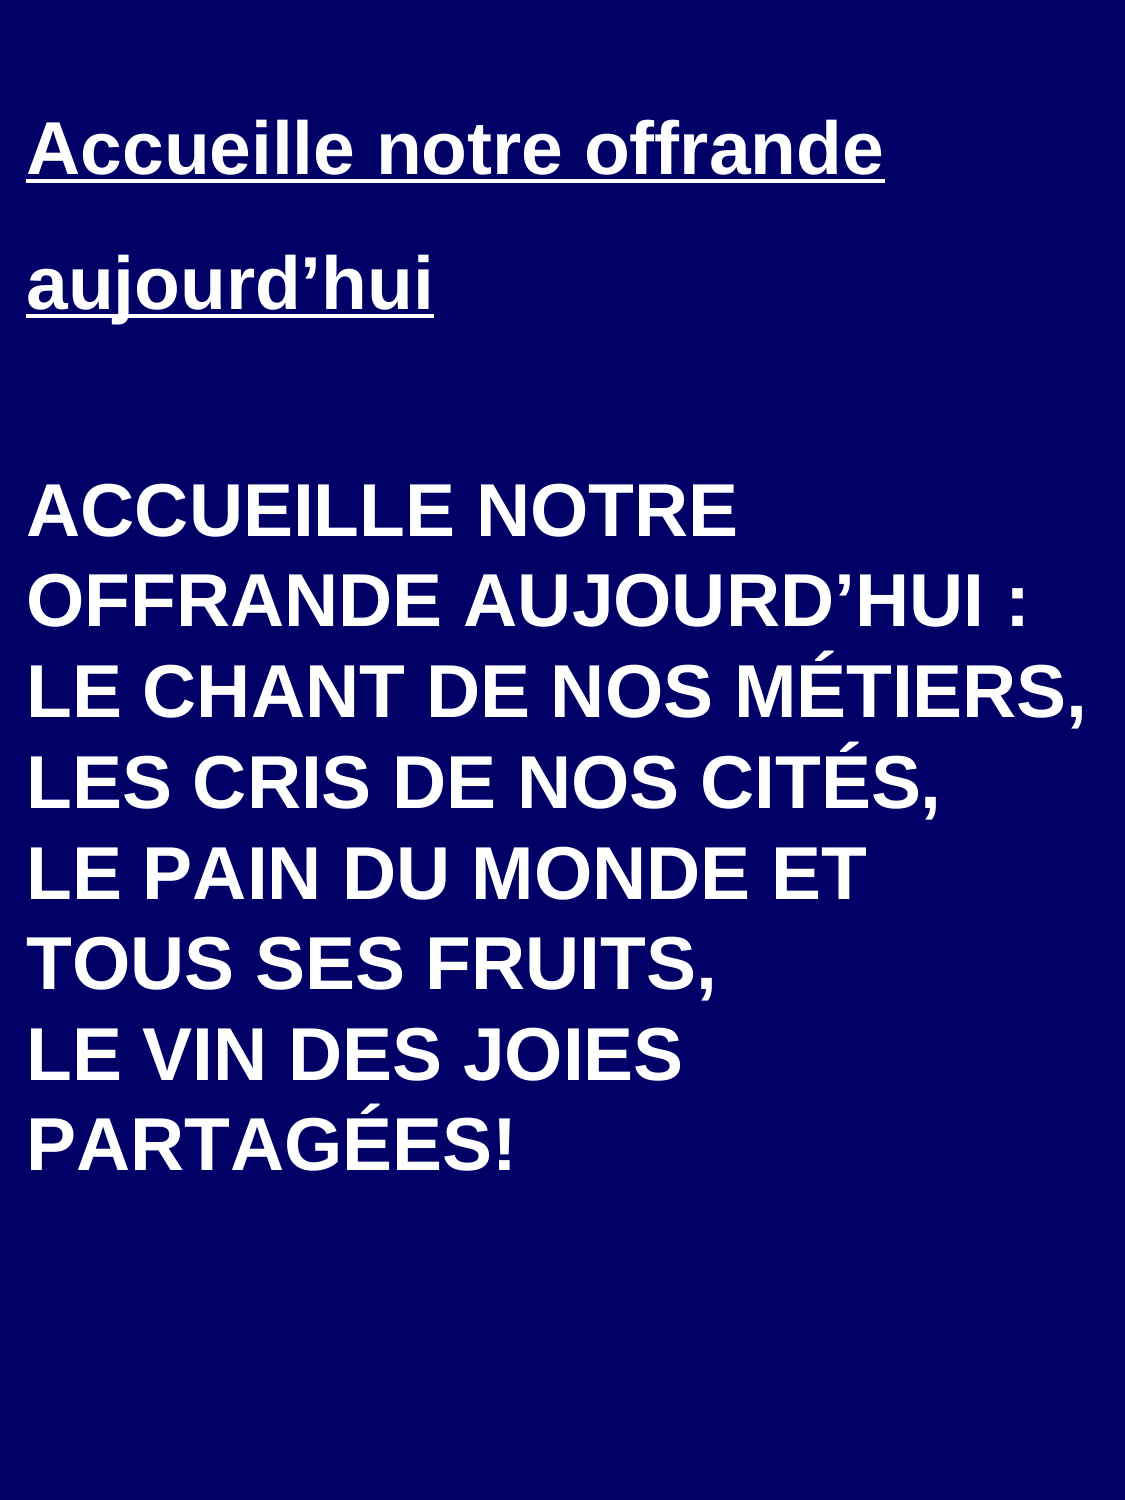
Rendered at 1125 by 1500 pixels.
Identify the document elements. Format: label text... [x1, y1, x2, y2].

text_box Accueille notre offrande aujourd’hui ACCUEILLE NOTRE OFFRANDE AUJOURD’HUI : LE CHANT DE NOS MÉTIERS, LES CRIS DE NOS CITÉS, LE PAIN DU MONDE ET TOUS SES FRUITS, LE VIN DES JOIES PARTAGÉES! [11, 47, 1111, 1078]
